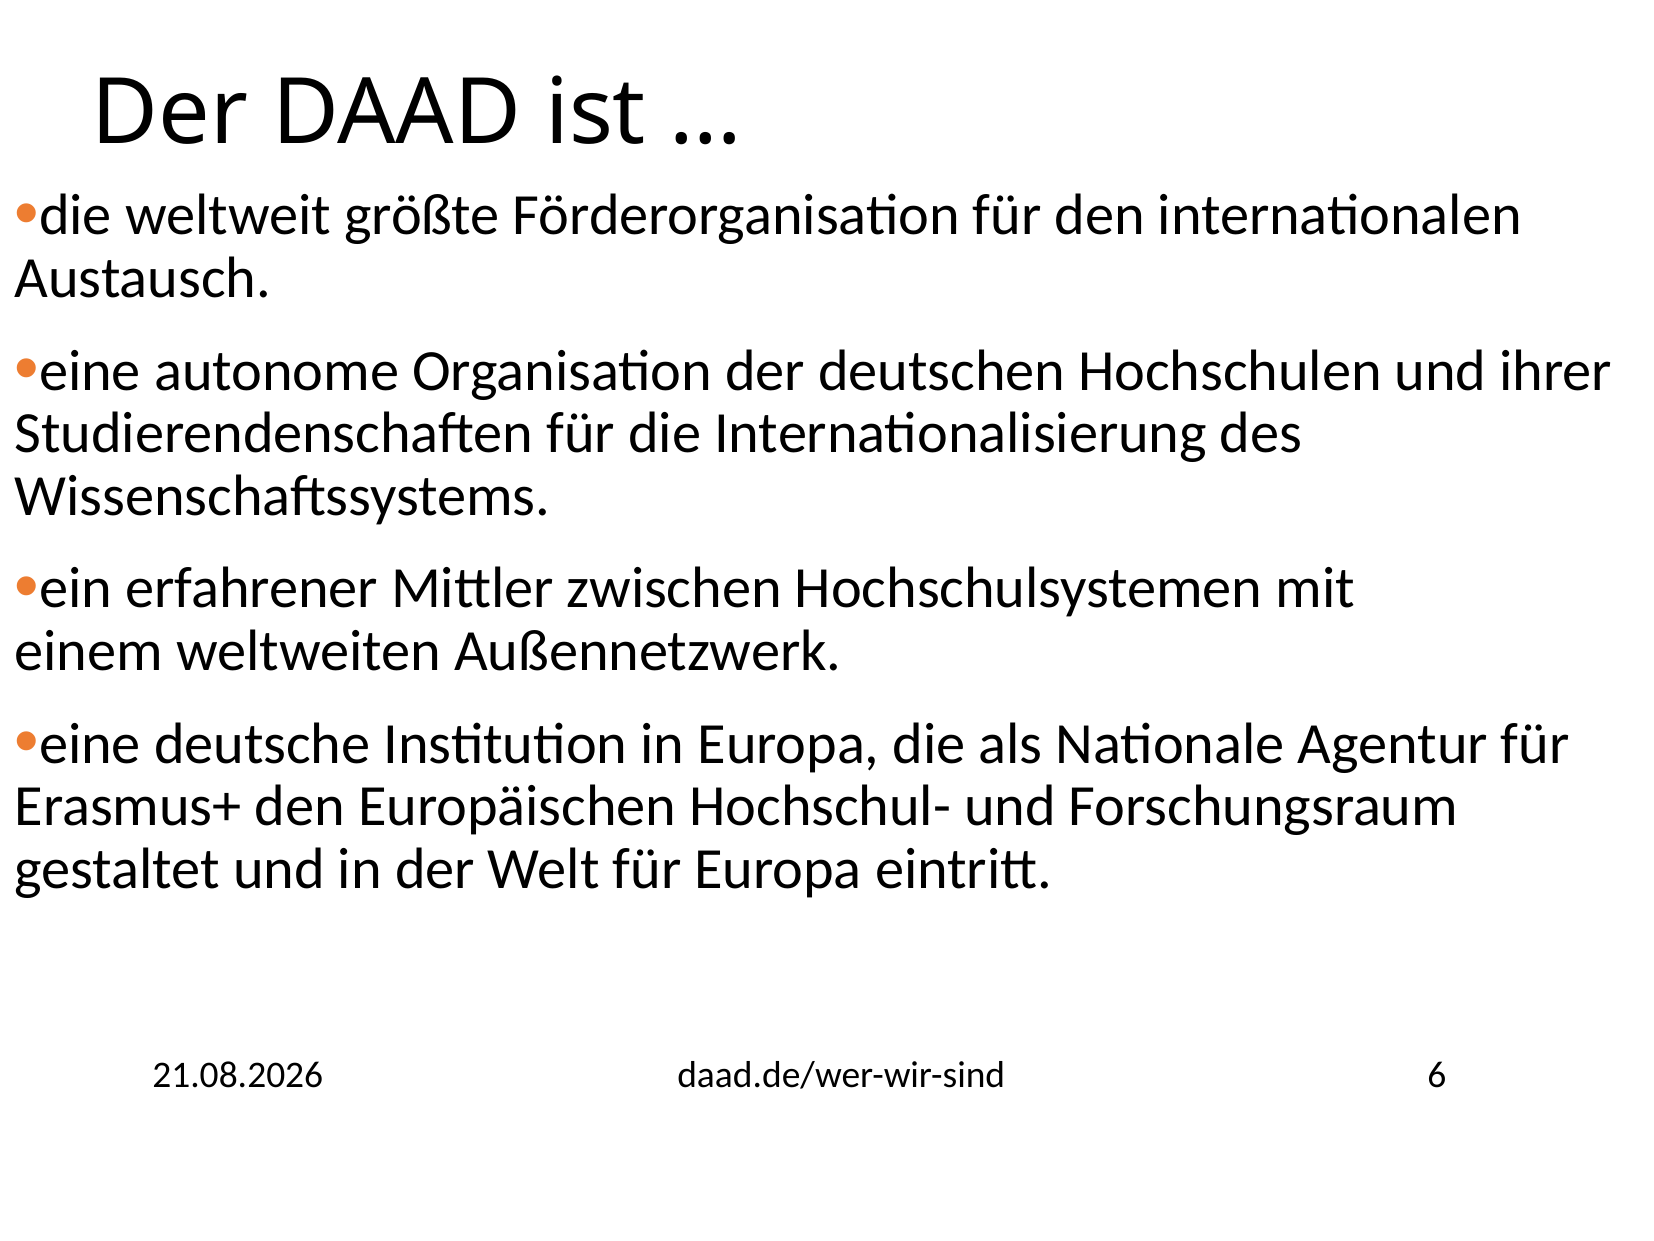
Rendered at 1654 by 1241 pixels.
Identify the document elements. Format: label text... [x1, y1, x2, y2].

text_box 04.10.2023 [137, 1042, 588, 1103]
text_box [1412, 1042, 1654, 1103]
text_box daad.de/wer-wir-sind [662, 1042, 1338, 1103]
list die weltweit größte Förderorganisation für den internationalen Austausch. eine autonome Organisation der deutschen Hochschulen und ihrer Studierendenschaften für die Internationalisierung des Wissenschaftssystems. ein erfahrener Mittler zwischen Hochschulsystemen mit einem weltweiten Außennetzwerk. eine deutsche Institution in Europa, die als Nationale Agentur für Erasmus+ den Europäischen Hochschul- und Forschungsraum gestaltet und in der Welt für Europa eintritt. [0, 177, 1654, 957]
title Der DAAD ist … [77, 56, 1654, 118]
